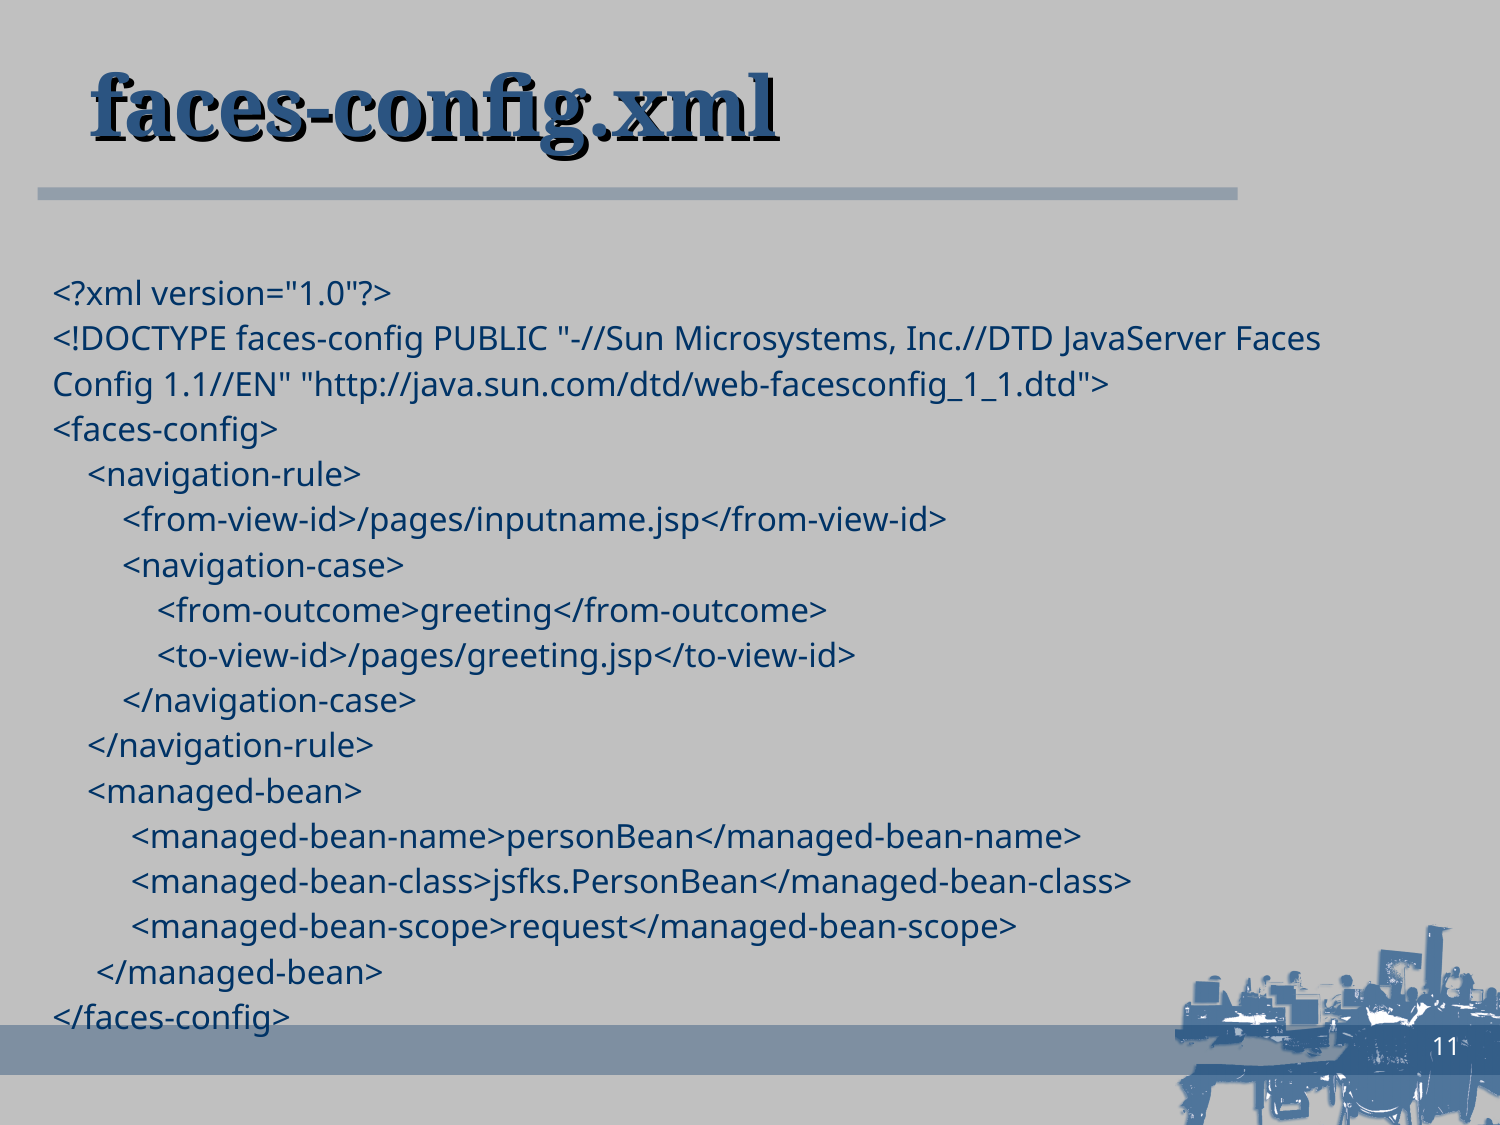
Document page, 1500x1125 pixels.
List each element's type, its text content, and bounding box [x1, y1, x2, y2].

text_box <?xml version="1.0"?> <!DOCTYPE faces-config PUBLIC "-//Sun Microsystems, Inc.//DTD JavaServer Faces Config 1.1//EN" "http://java.sun.com/dtd/web-facesconfig_1_1.dtd"> <faces-config> <navigation-rule> <from-view-id>/pages/inputname.jsp</from-view-id> <navigation-case> <from-outcome>greeting</from-outcome> <to-view-id>/pages/greeting.jsp</to-view-id> </navigation-case> </navigation-rule> <managed-bean> <managed-bean-name>personBean</managed-bean-name> <managed-bean-class>jsfks.PersonBean</managed-bean-class> <managed-bean-scope>request</managed-bean-scope> </managed-bean> </faces-config> [37, 262, 1426, 1047]
title faces-config.xml [75, 35, 1426, 174]
